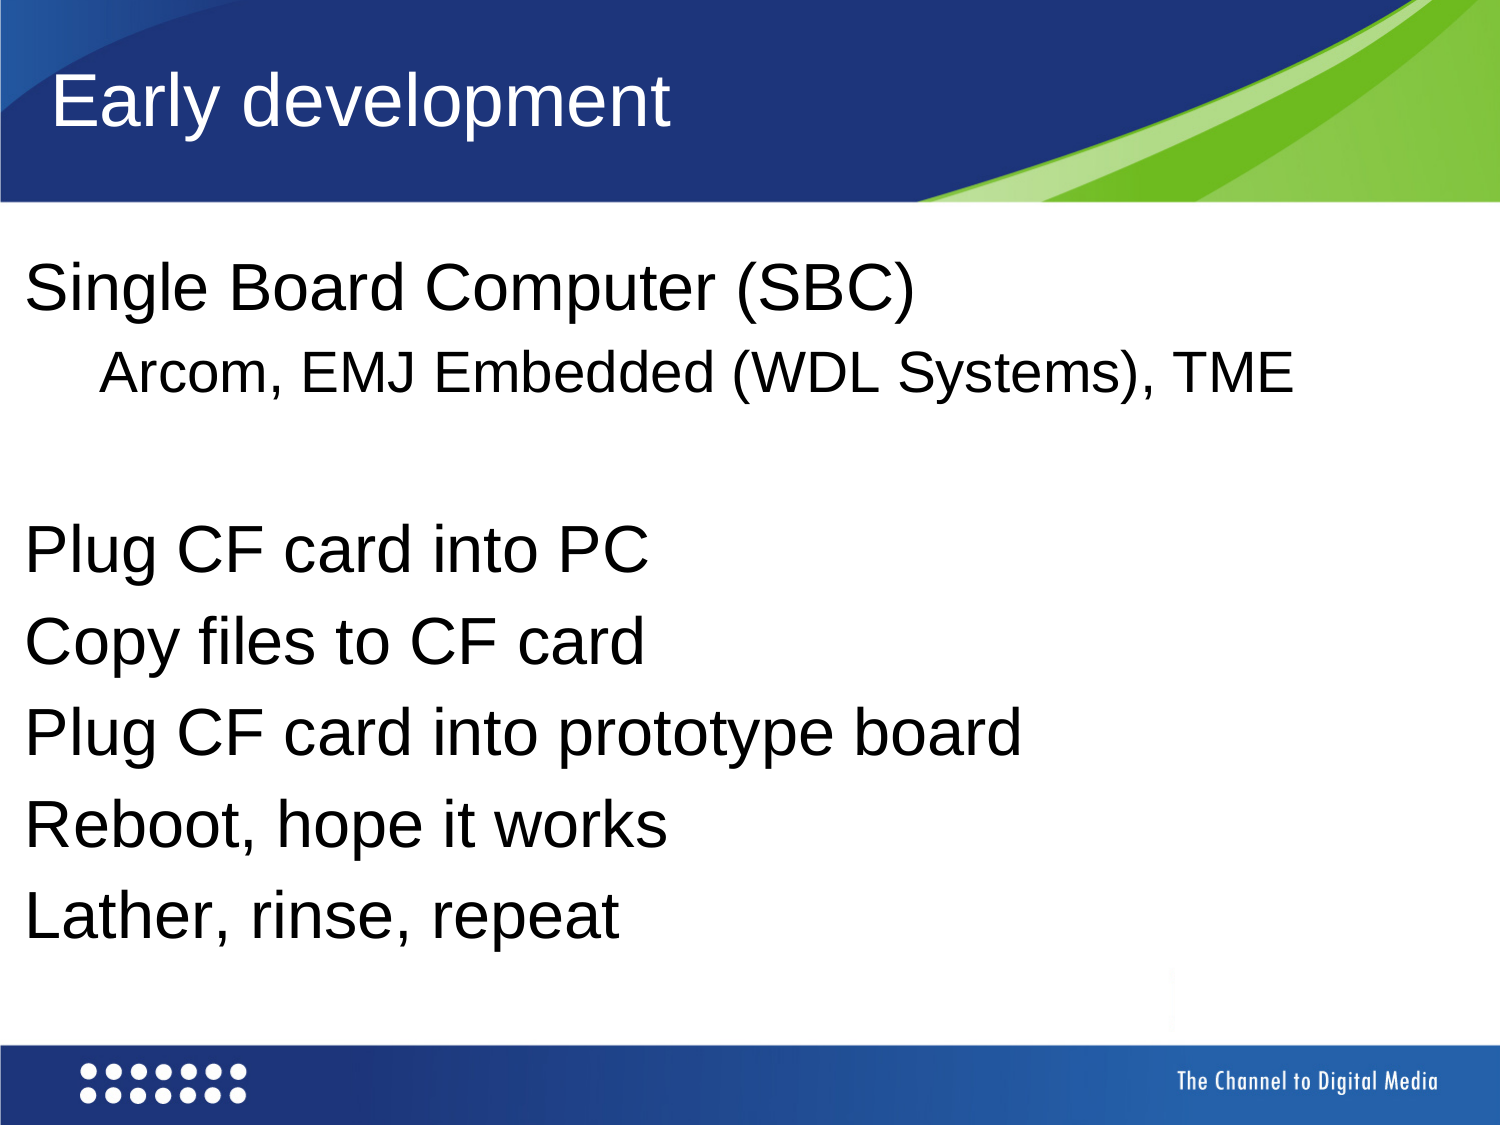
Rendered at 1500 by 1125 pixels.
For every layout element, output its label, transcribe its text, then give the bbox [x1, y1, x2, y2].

list Single Board Computer (SBC) Arcom, EMJ Embedded (WDL Systems), TME Plug CF card into PC Copy files to CF card Plug CF card into prototype board Reboot, hope it works Lather, rinse, repeat [24, 249, 1463, 1019]
title Early development [50, 24, 1450, 176]
picture [0, 0, 1500, 1125]
